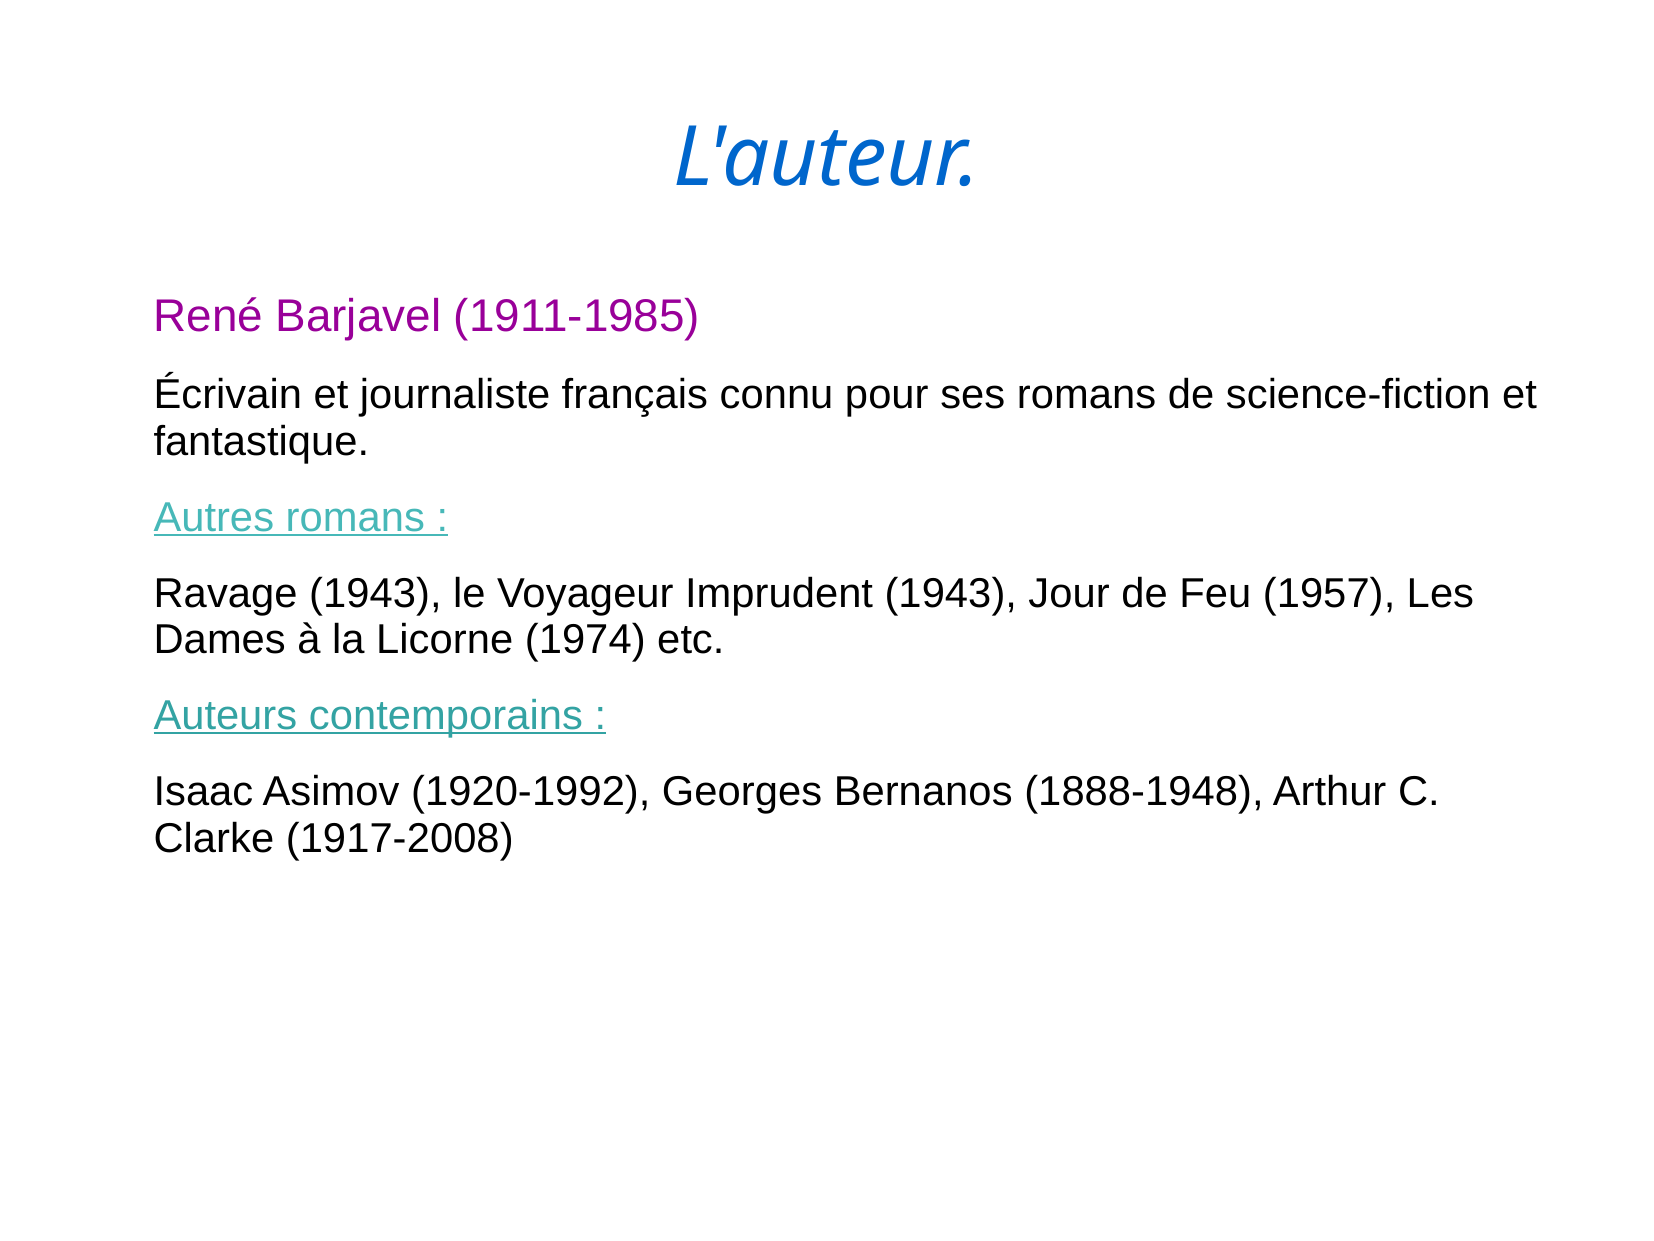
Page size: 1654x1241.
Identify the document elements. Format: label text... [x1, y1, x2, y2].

list René Barjavel (1911-1985) Écrivain et journaliste français connu pour ses romans de science-fiction et fantastique. Autres romans : Ravage (1943), le Voyageur Imprudent (1943), Jour de Feu (1957), Les Dames à la Licorne (1974) etc. Auteurs contemporains : Isaac Asimov (1920-1992), Georges Bernanos (1888-1948), Arthur C. Clarke (1917-2008) [82, 290, 1571, 1010]
title L'auteur. [82, 49, 1571, 257]
